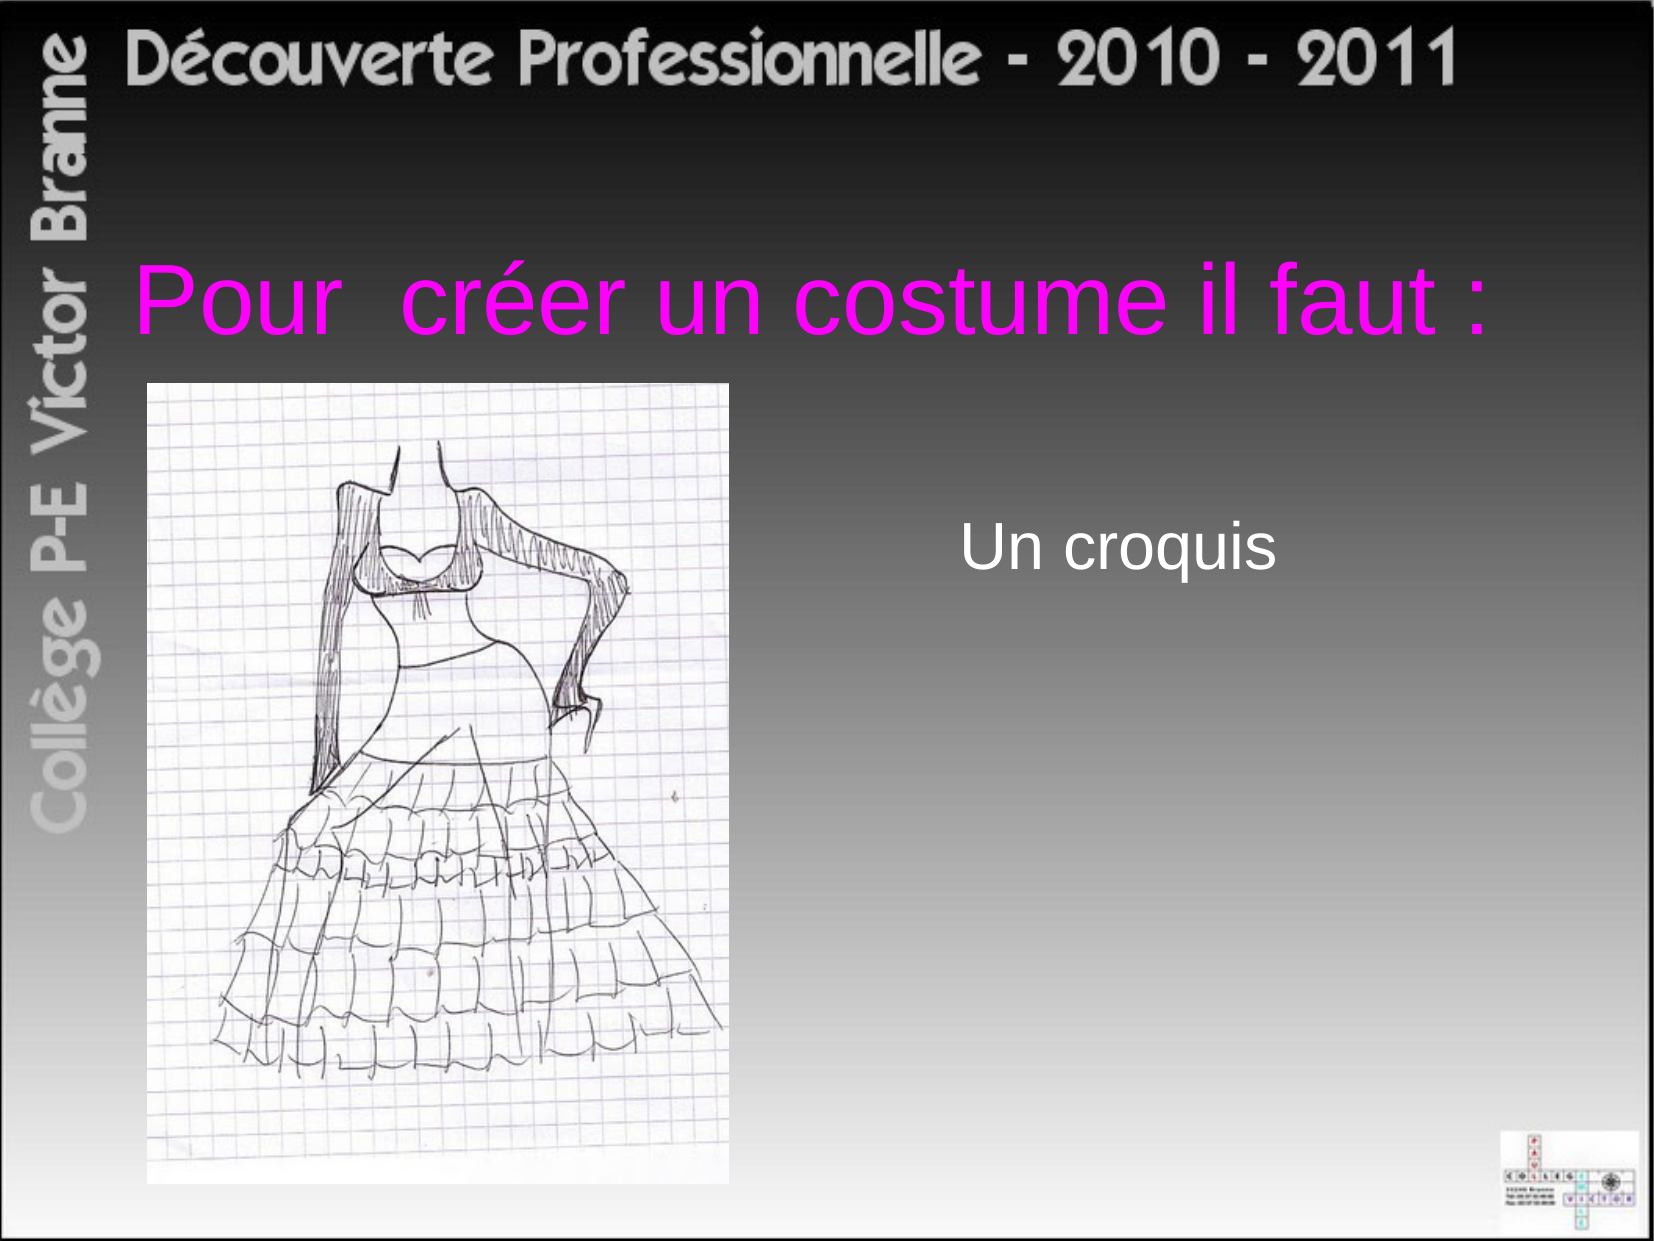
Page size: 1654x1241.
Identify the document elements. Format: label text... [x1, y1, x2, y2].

text_box Un croquis [944, 501, 1595, 592]
text_box Pour créer un costume il faut : [118, 236, 1595, 365]
picture [0, 0, 1654, 1241]
